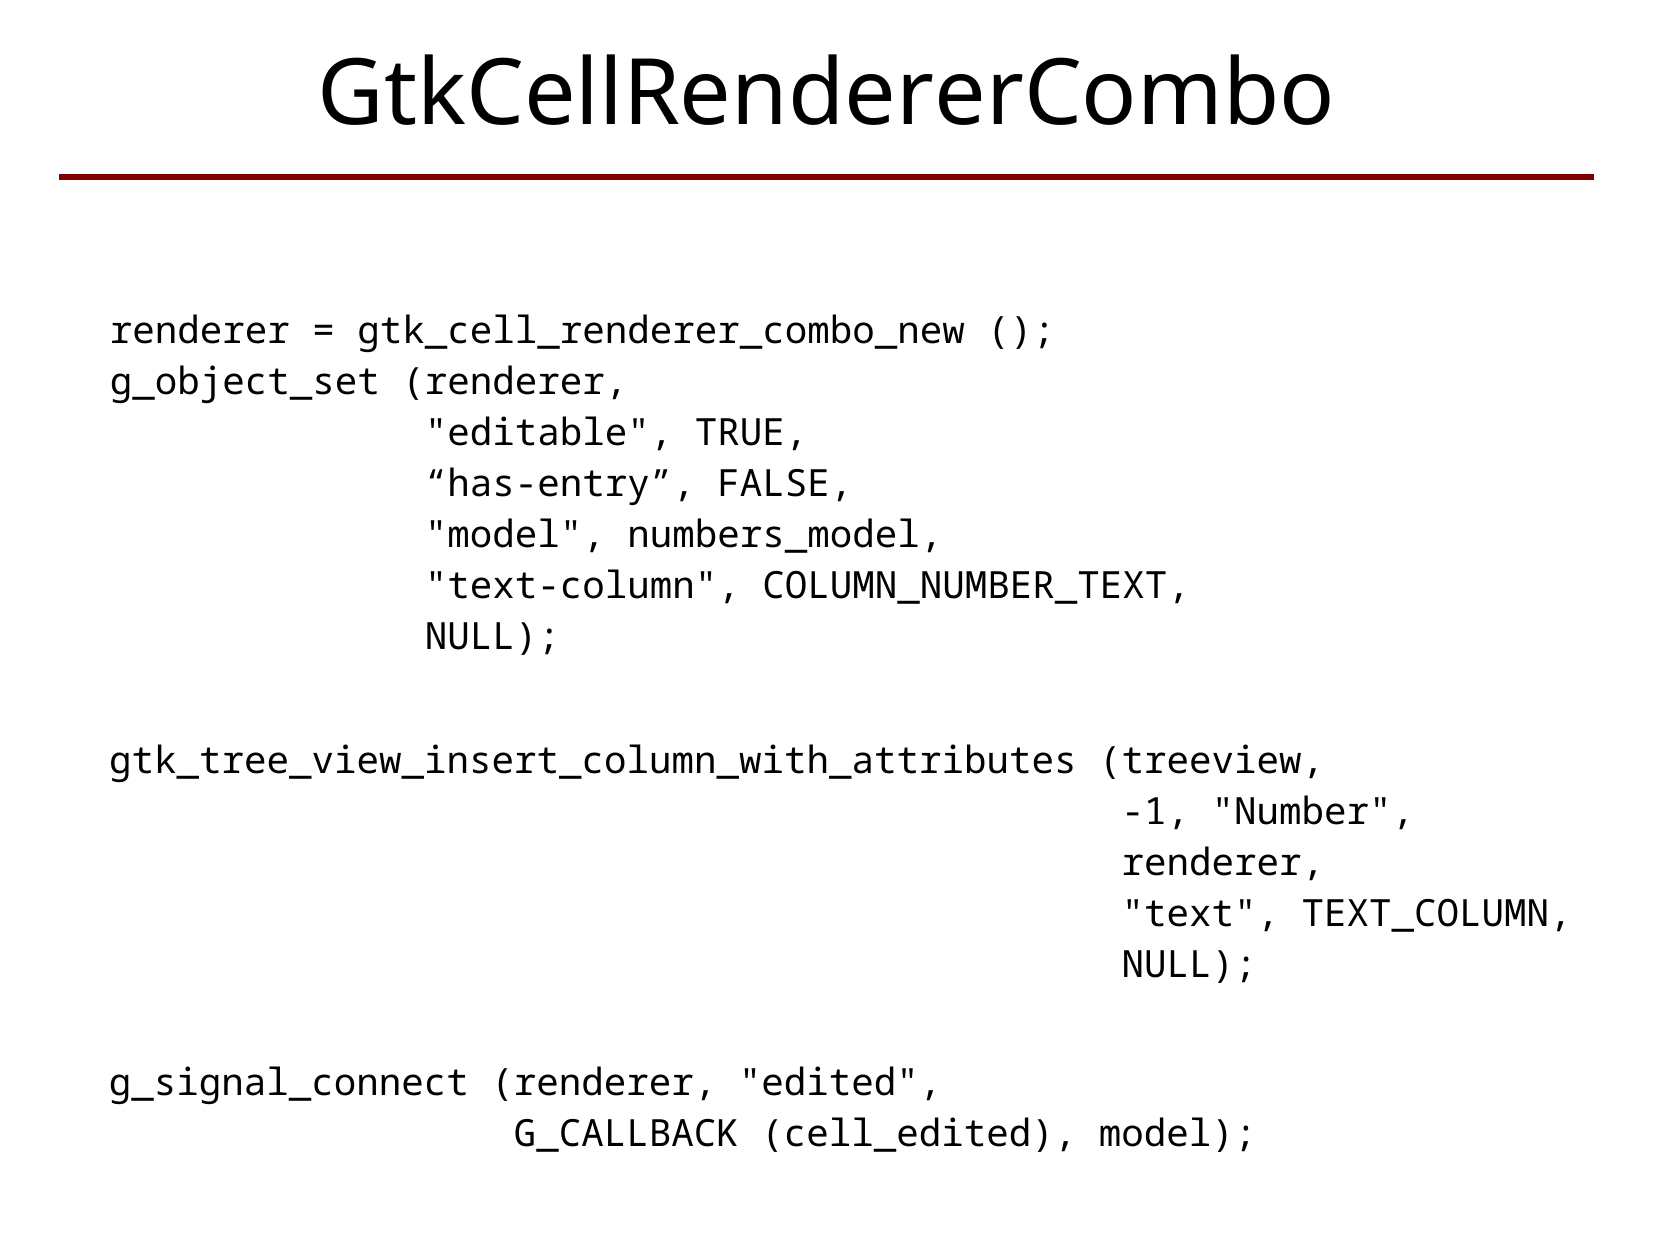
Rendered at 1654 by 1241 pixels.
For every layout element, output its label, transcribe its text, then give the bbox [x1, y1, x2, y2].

title GtkCellRendererCombo [59, 0, 1595, 178]
text_box renderer = gtk_cell_renderer_combo_new (); g_object_set (renderer, "editable", TRUE, “has-entry”, FALSE, "model", numbers_model, "text-column", COLUMN_NUMBER_TEXT, NULL); [109, 303, 1190, 621]
text_box g_signal_connect (renderer, "edited", G_CALLBACK (cell_edited), model); [108, 1055, 1327, 1146]
text_box gtk_tree_view_insert_column_with_attributes (treeview, -1, "Number", renderer, "text", TEXT_COLUMN, NULL); [109, 733, 1595, 961]
